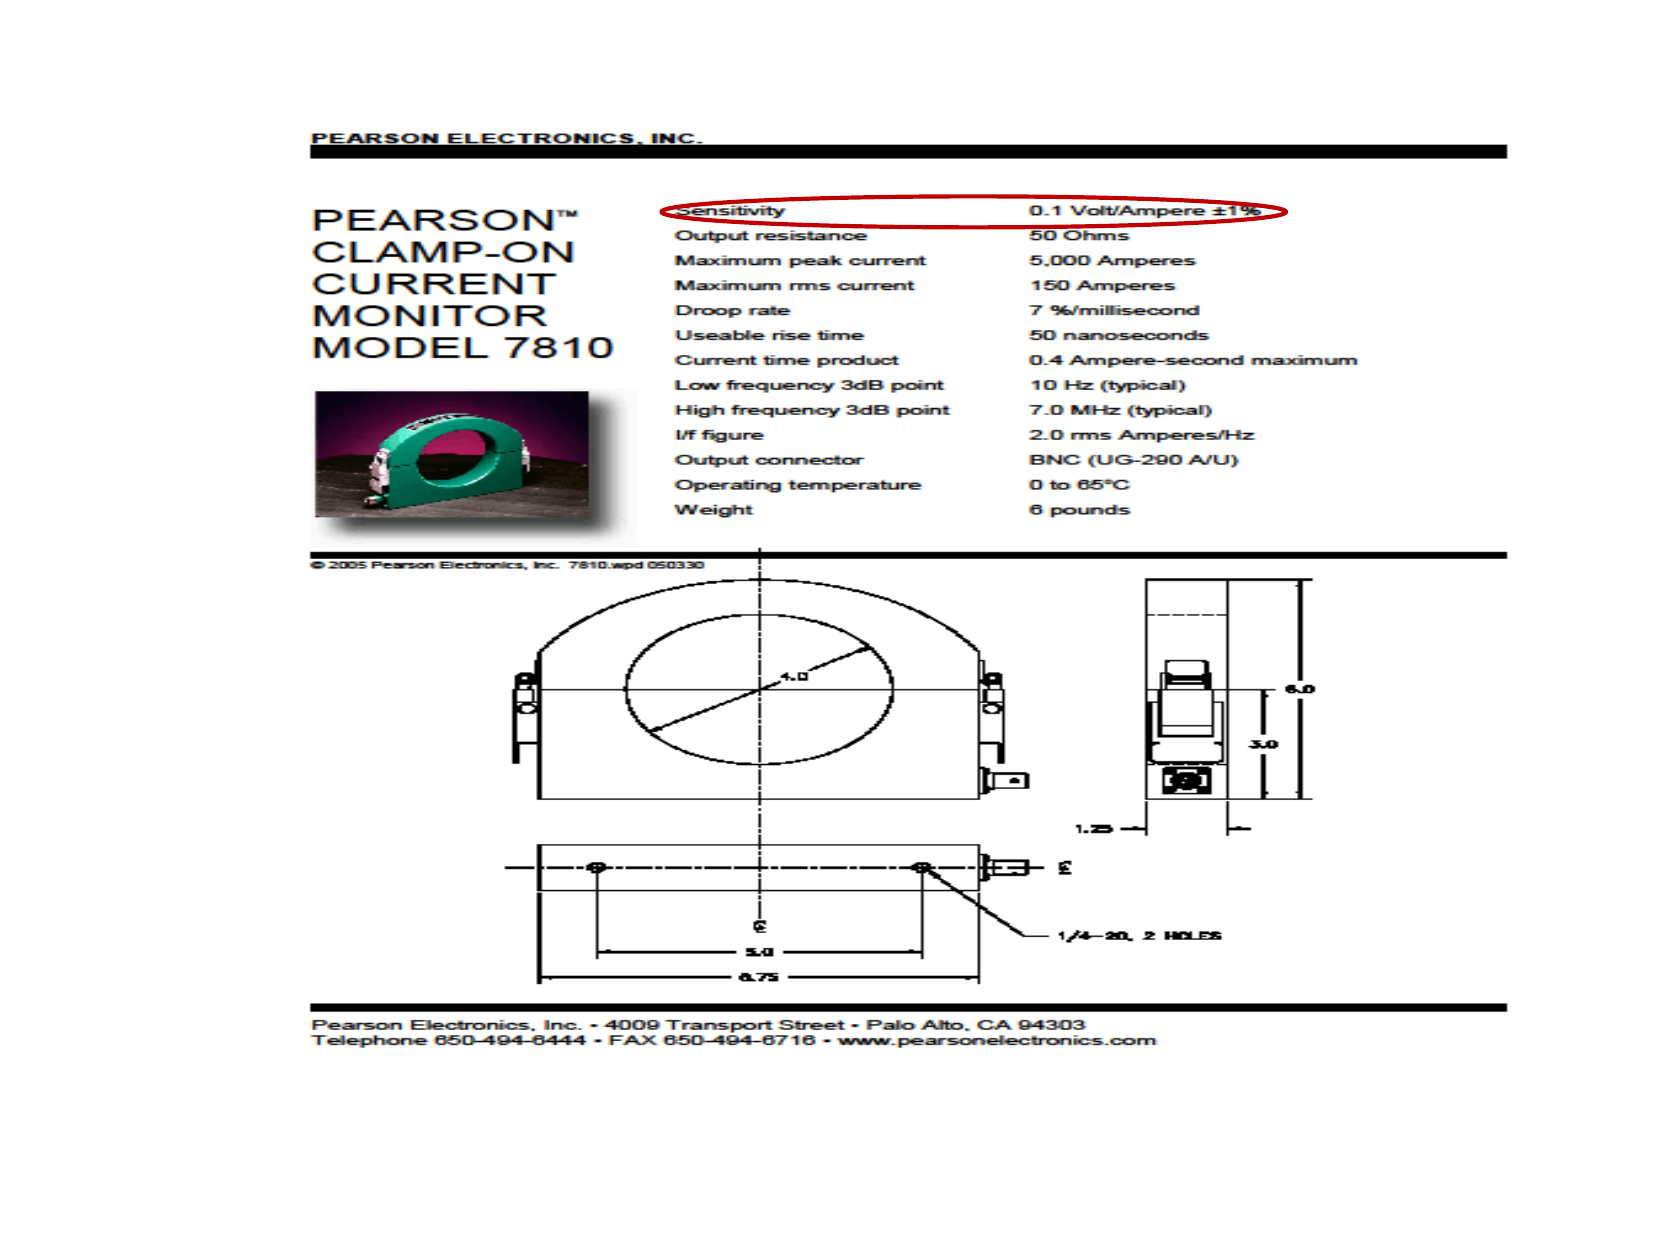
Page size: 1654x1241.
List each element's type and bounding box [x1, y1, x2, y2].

chart [55, 41, 1562, 1138]
